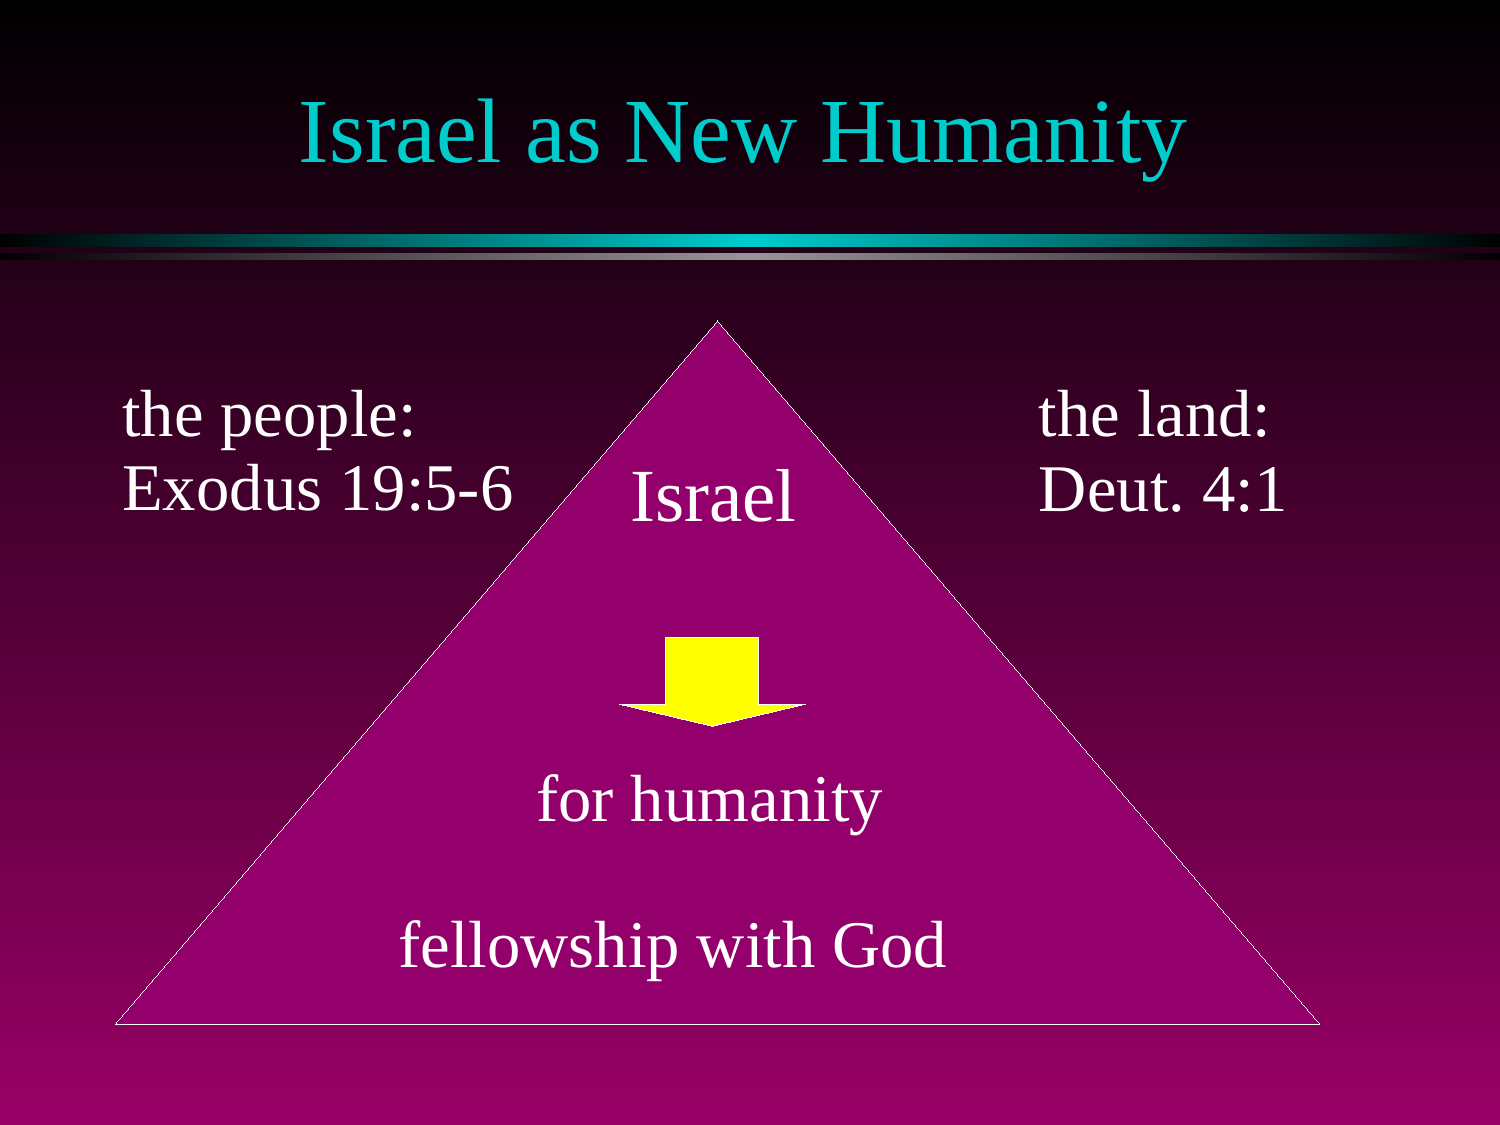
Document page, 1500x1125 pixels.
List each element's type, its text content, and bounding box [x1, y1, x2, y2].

text_box [635, 320, 826, 447]
text_box [346, 520, 1089, 754]
text_box fellowship with God [383, 900, 1051, 990]
text_box the people: Exodus 19:5-6 [107, 369, 635, 533]
text_box [115, 759, 1320, 1025]
title Israel as New Humanity [99, 37, 1388, 225]
text_box the land: Deut. 4:1 [1024, 369, 1385, 533]
text_box Israel [538, 447, 889, 546]
text_box for humanity [327, 754, 1093, 844]
